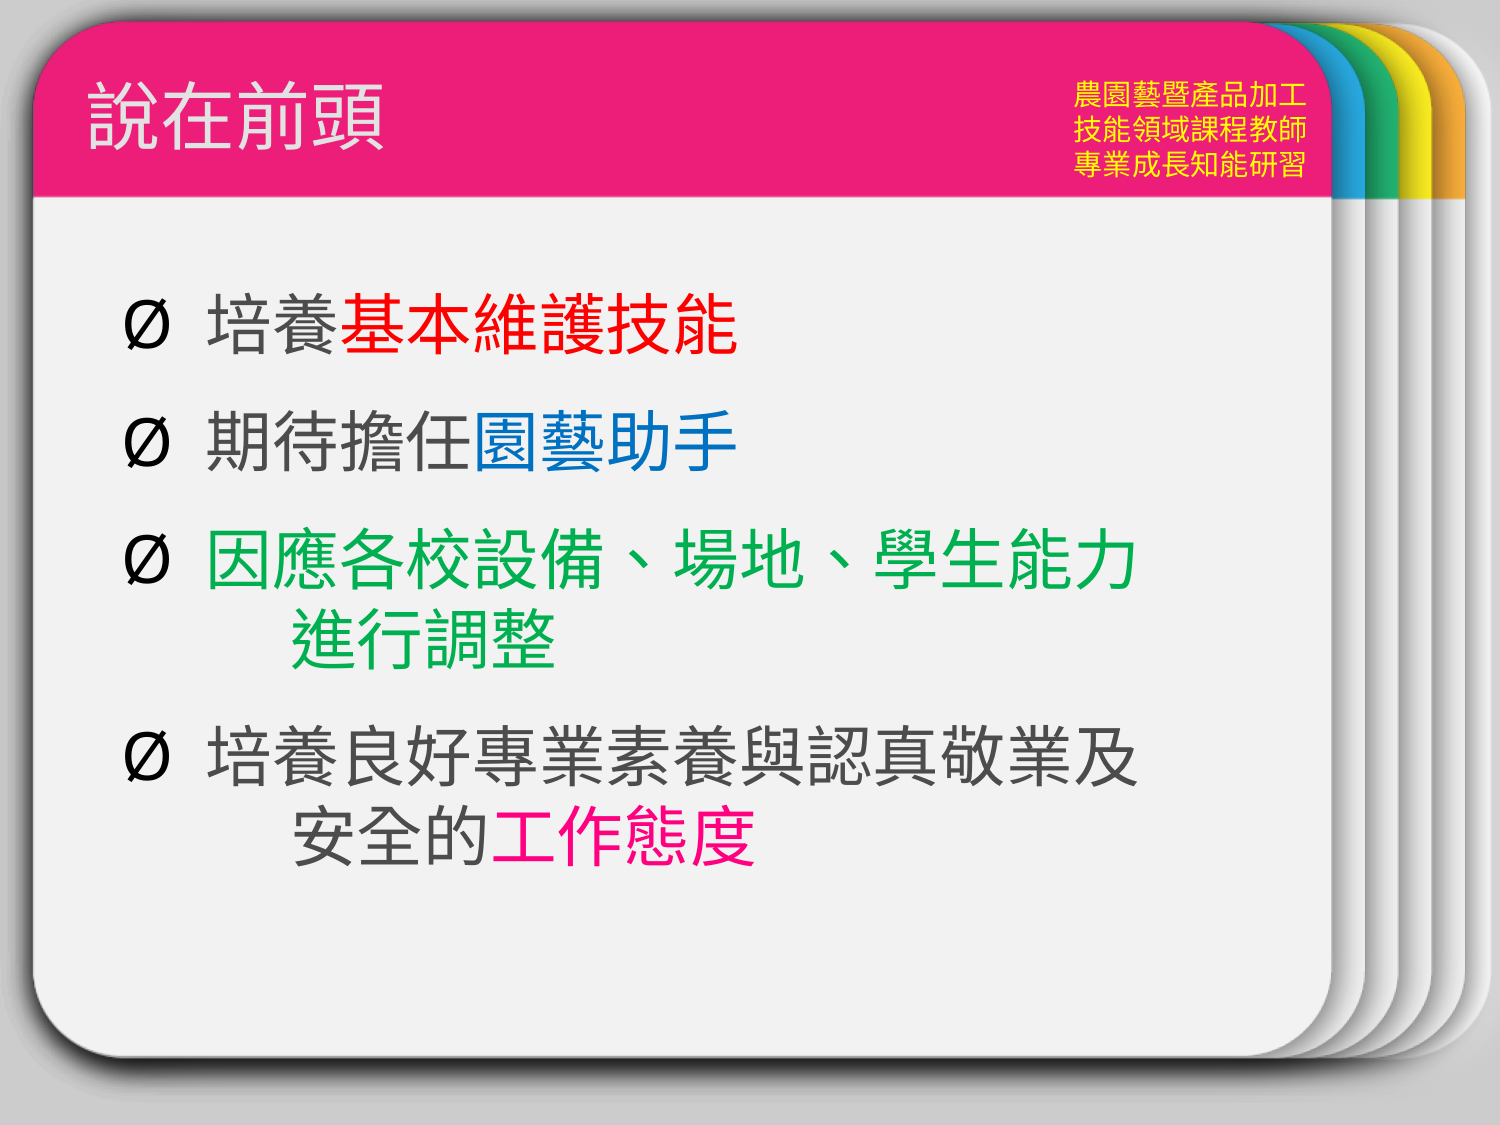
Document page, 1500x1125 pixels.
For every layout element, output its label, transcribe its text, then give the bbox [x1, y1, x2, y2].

picture [0, 0, 1500, 1125]
text_box 農園藝暨產品加工技能領域課程教師專業成長知能研習 [1058, 68, 1344, 190]
text_box 說在前頭 [70, 62, 1010, 169]
text_box 培養基本維護技能 期待擔任園藝助手 因應各校設備、場地、學生能力進行調整 培養良好專業素養與認真敬業及安全的工作態度 [106, 275, 1176, 889]
